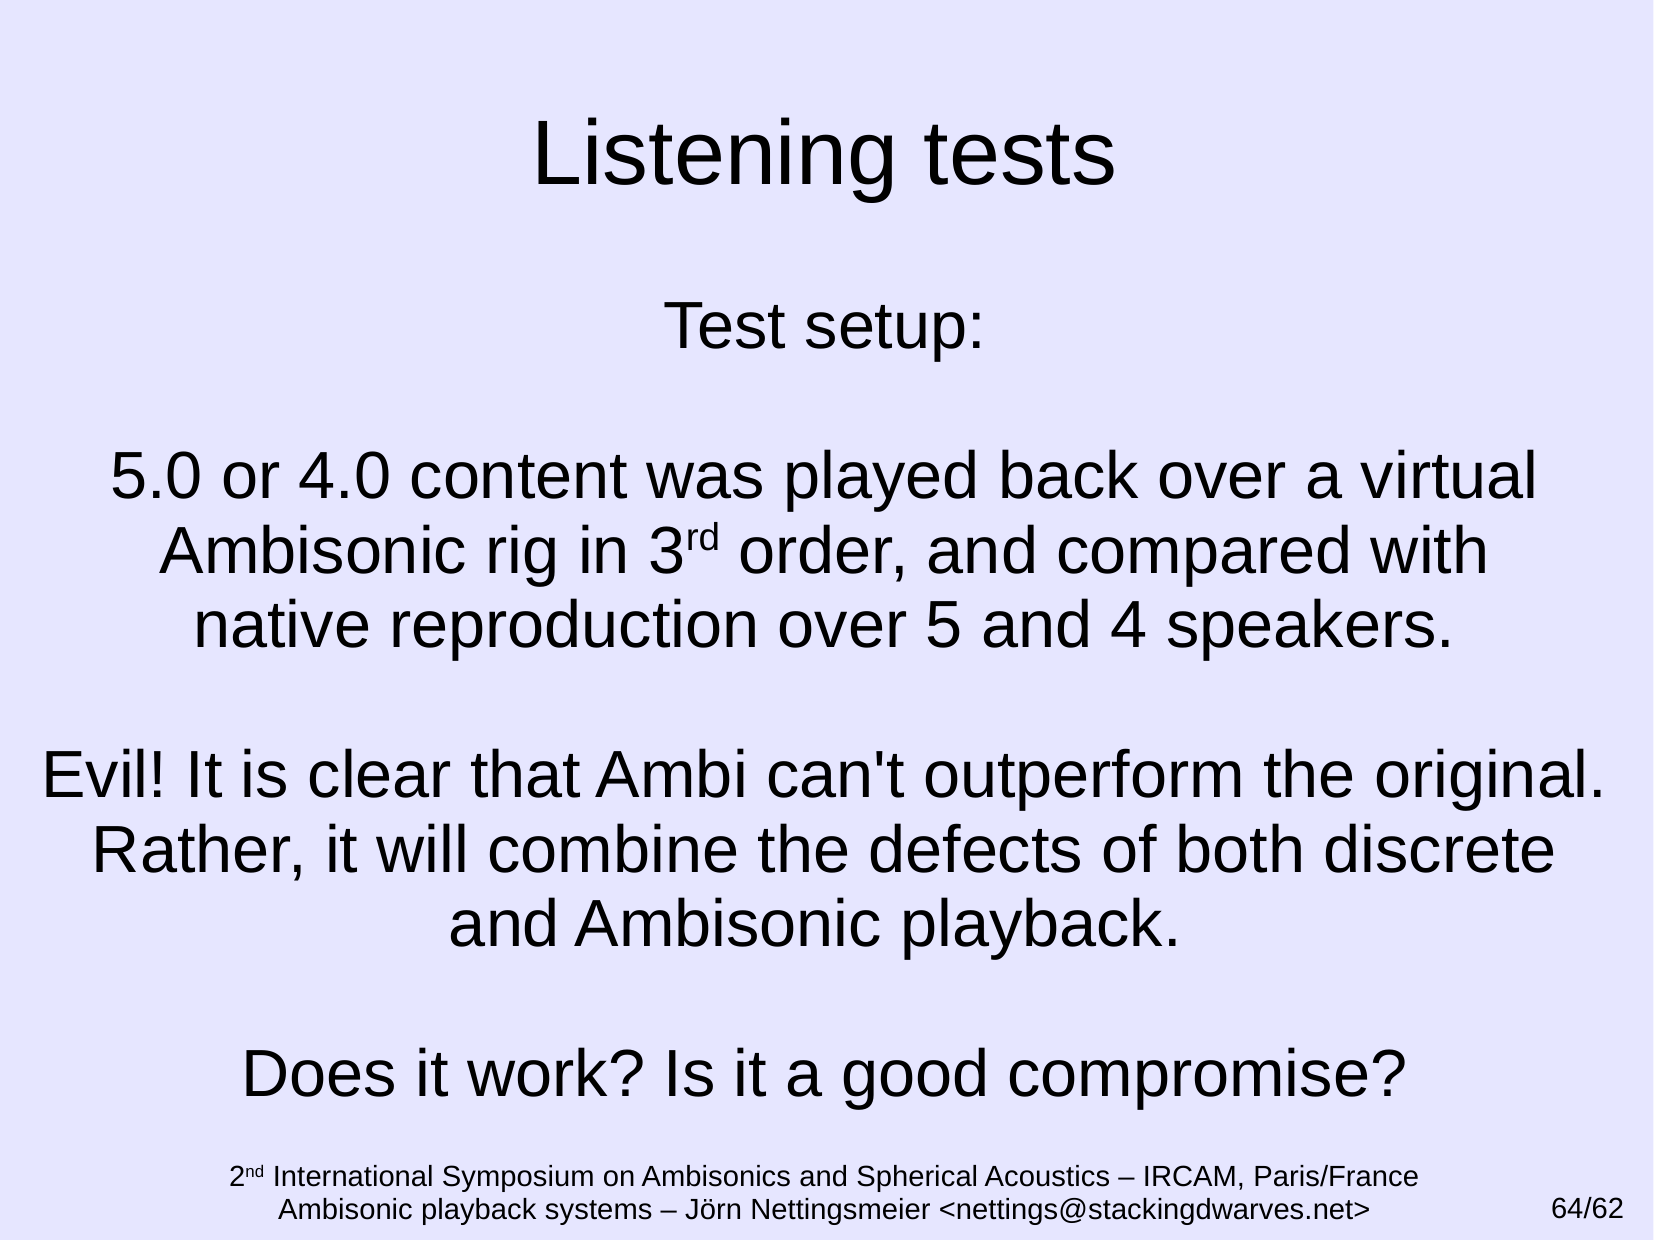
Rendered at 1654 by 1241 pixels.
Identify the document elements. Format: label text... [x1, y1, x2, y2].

subtitle Test setup: 5.0 or 4.0 content was played back over a virtual Ambisonic rig in 3rd order, and compared with native reproduction over 5 and 4 speakers. Evil! It is clear that Ambi can't outperform the original. Rather, it will combine the defects of both discrete and Ambisonic playback. Does it work? Is it a good compromise? [37, 287, 1613, 1112]
title Listening tests [37, 49, 1613, 257]
